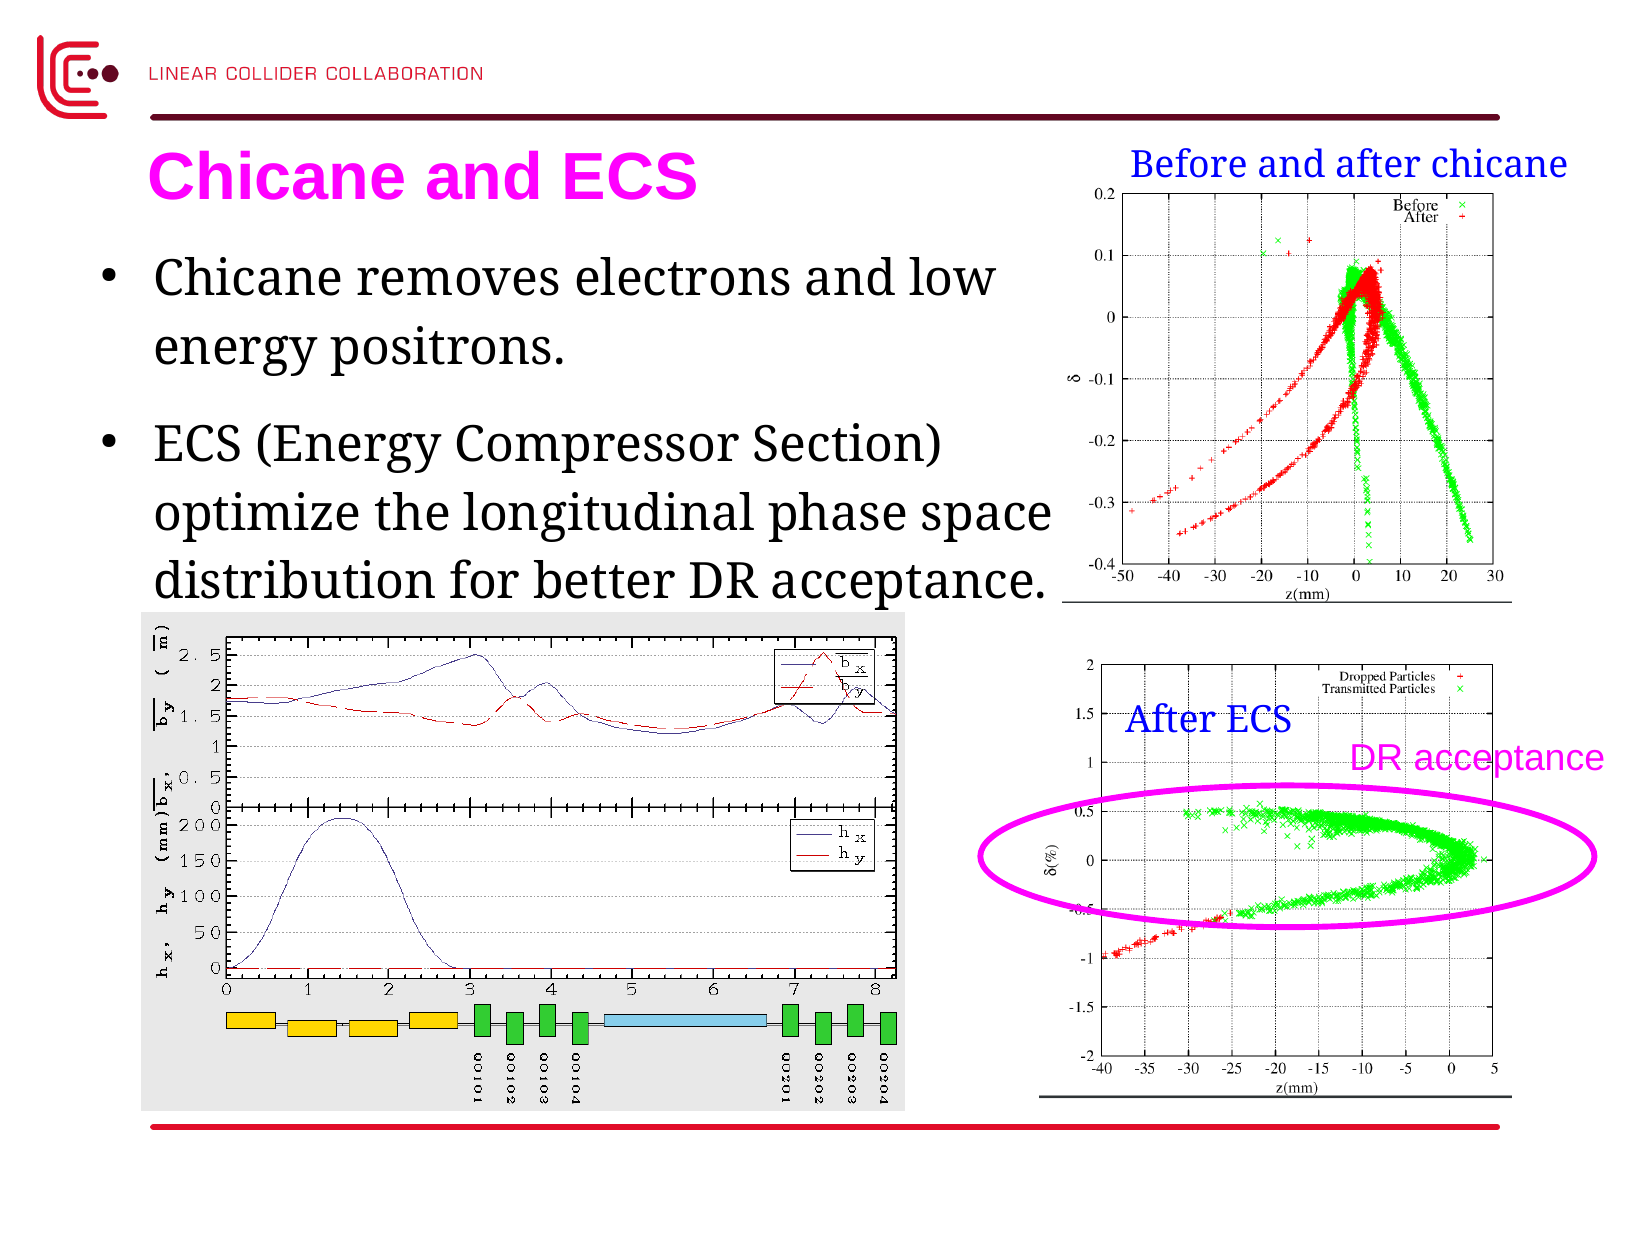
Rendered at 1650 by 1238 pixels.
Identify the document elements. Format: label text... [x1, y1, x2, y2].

text_box After ECS [1110, 685, 1297, 744]
text_box Before and after chicane [1115, 130, 1512, 189]
picture [141, 182, 1512, 1130]
picture [1396, 786, 1512, 804]
title Chicane and ECS [147, 72, 1633, 280]
list Chicane removes electrons and low energy positrons. ECS (Energy Compressor Section) optimize the longitudinal phase space distribution for better DR acceptance. [82, 242, 1063, 709]
picture [984, 789, 1512, 924]
text_box DR acceptance [1334, 728, 1621, 786]
picture [37, 35, 482, 119]
